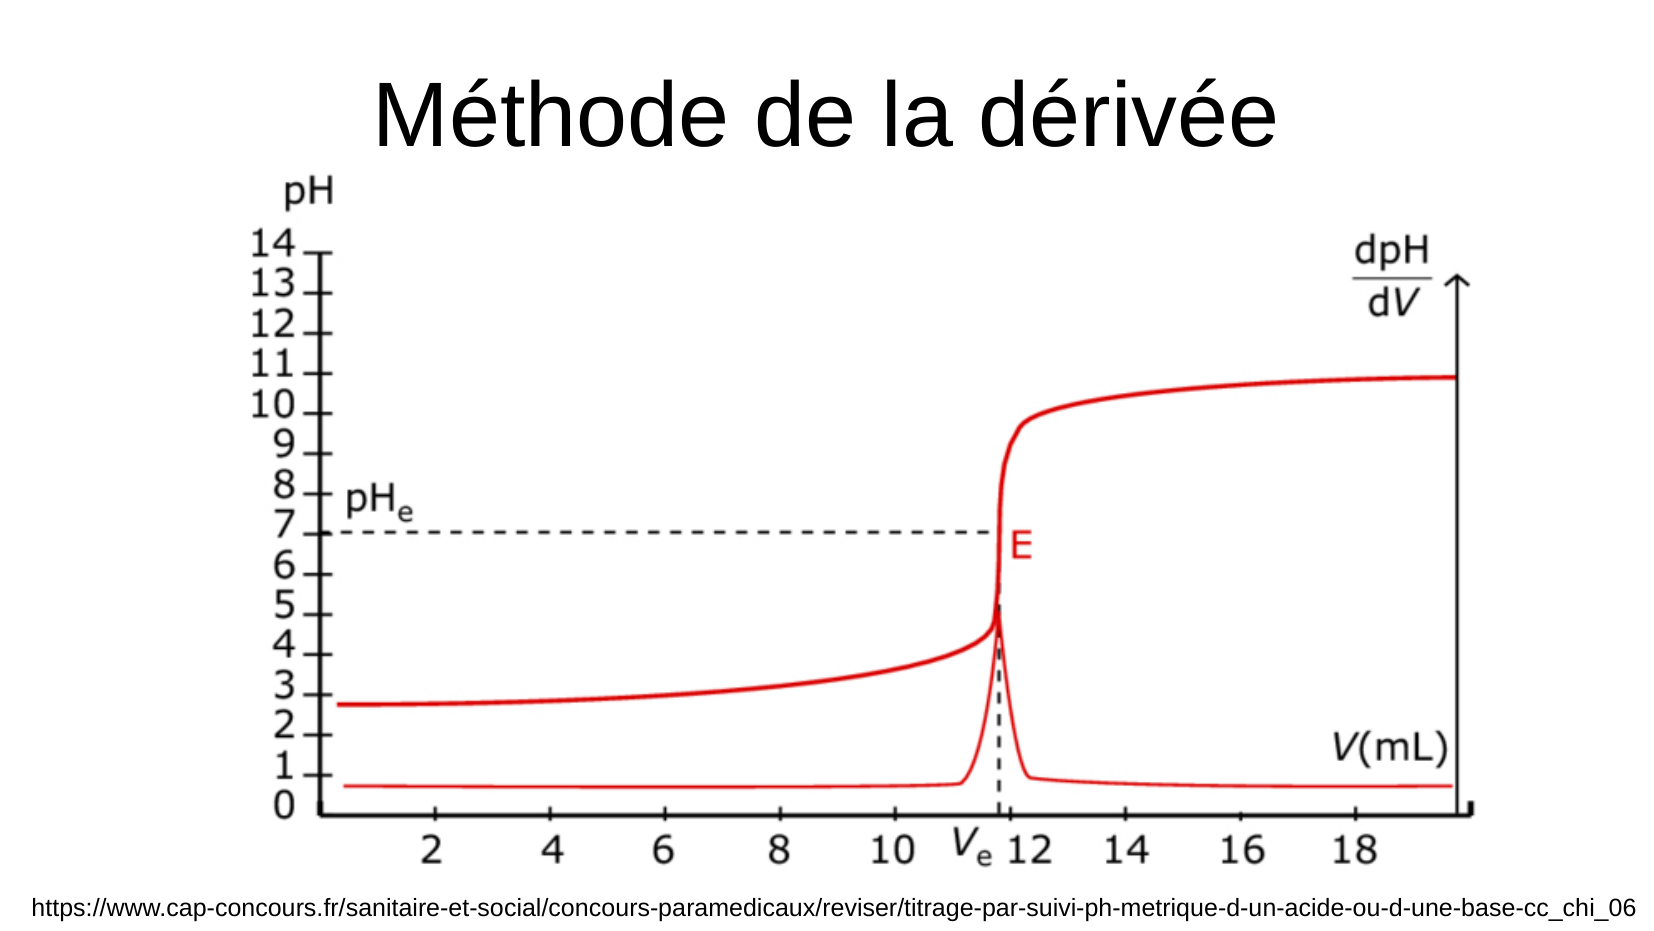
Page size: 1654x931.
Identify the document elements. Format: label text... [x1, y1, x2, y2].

title Méthode de la dérivée [82, 37, 1571, 193]
text_box https://www.cap-concours.fr/sanitaire-et-social/concours-paramedicaux/reviser/titrage-par-suivi-ph-metrique-d-un-acide-ou-d-une-base-cc_chi_06 [16, 885, 1654, 931]
picture [248, 171, 1477, 874]
